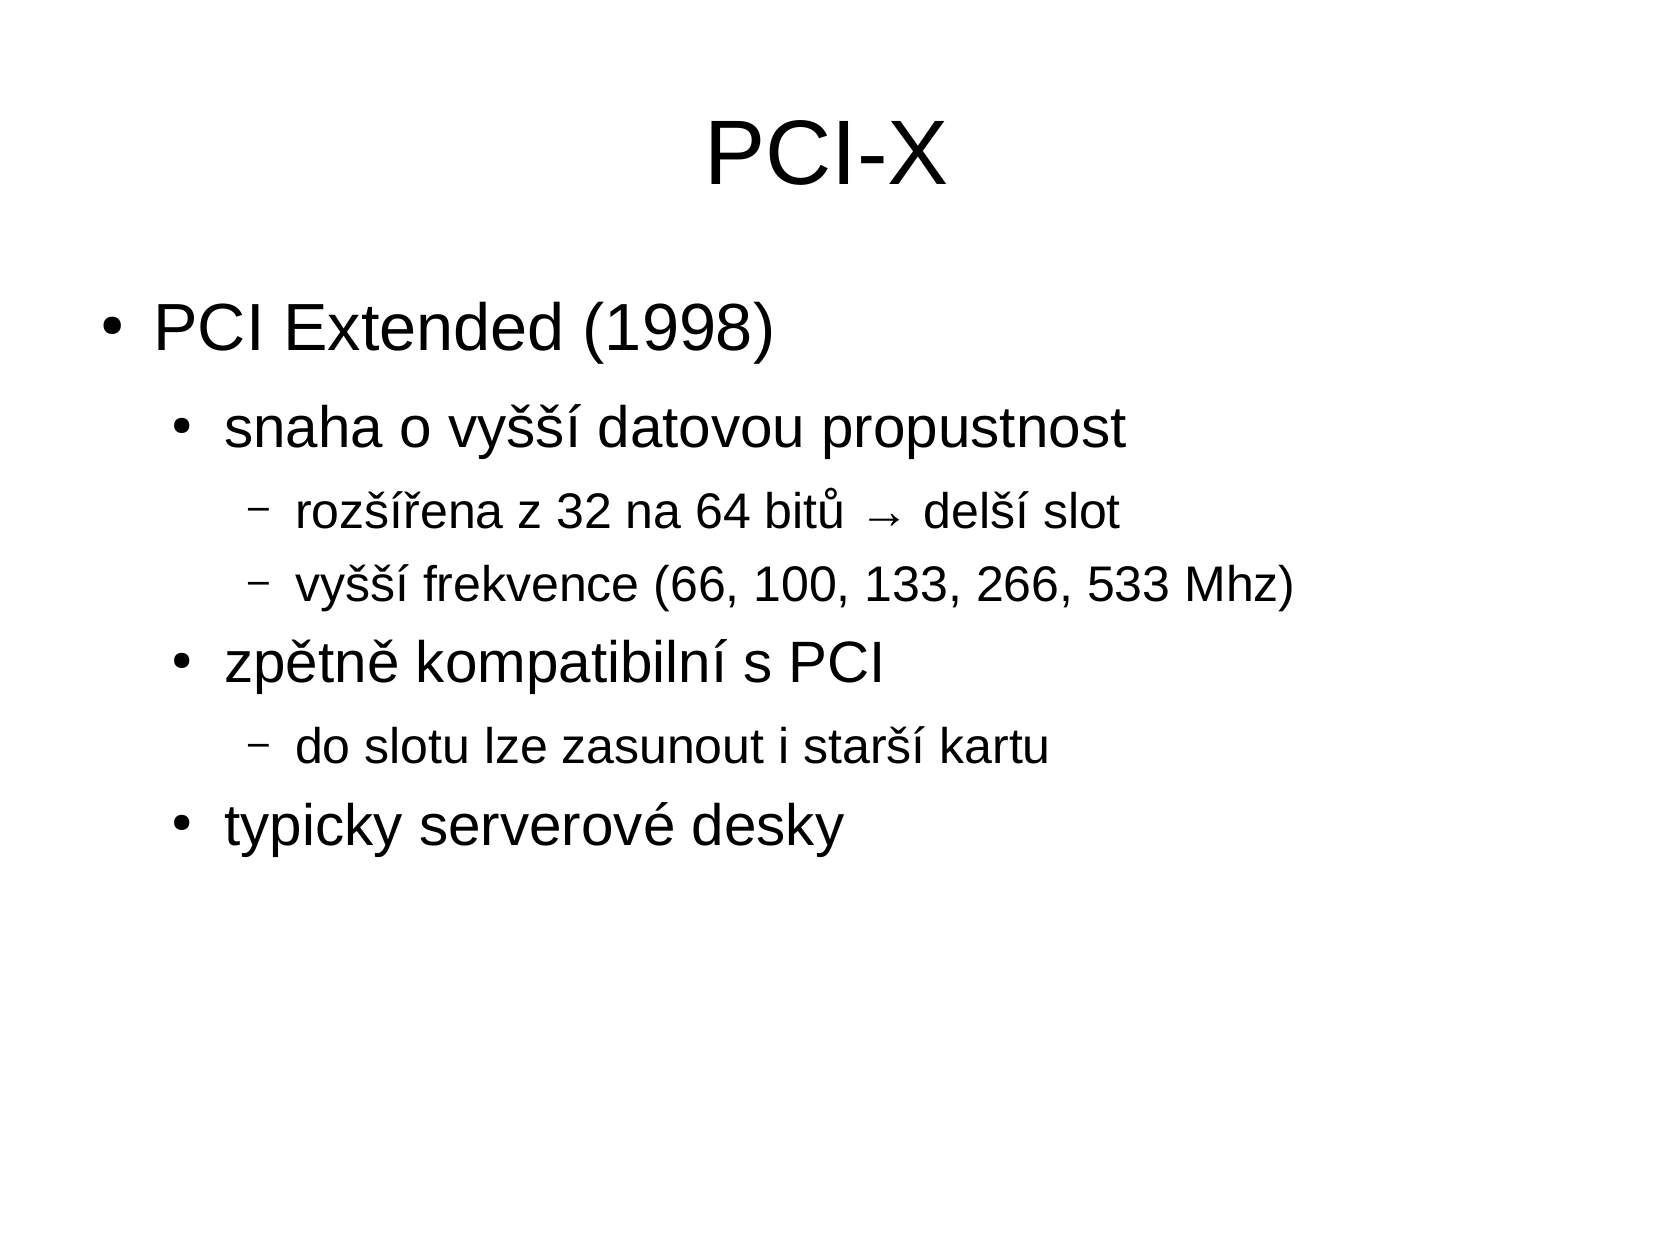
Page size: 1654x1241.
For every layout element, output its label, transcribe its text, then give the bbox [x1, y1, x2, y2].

list PCI Extended (1998) snaha o vyšší datovou propustnost rozšířena z 32 na 64 bitů → delší slot vyšší frekvence (66, 100, 133, 266, 533 Mhz) zpětně kompatibilní s PCI do slotu lze zasunout i starší kartu typicky serverové desky [82, 290, 1571, 1109]
title PCI-X [82, 49, 1571, 257]
